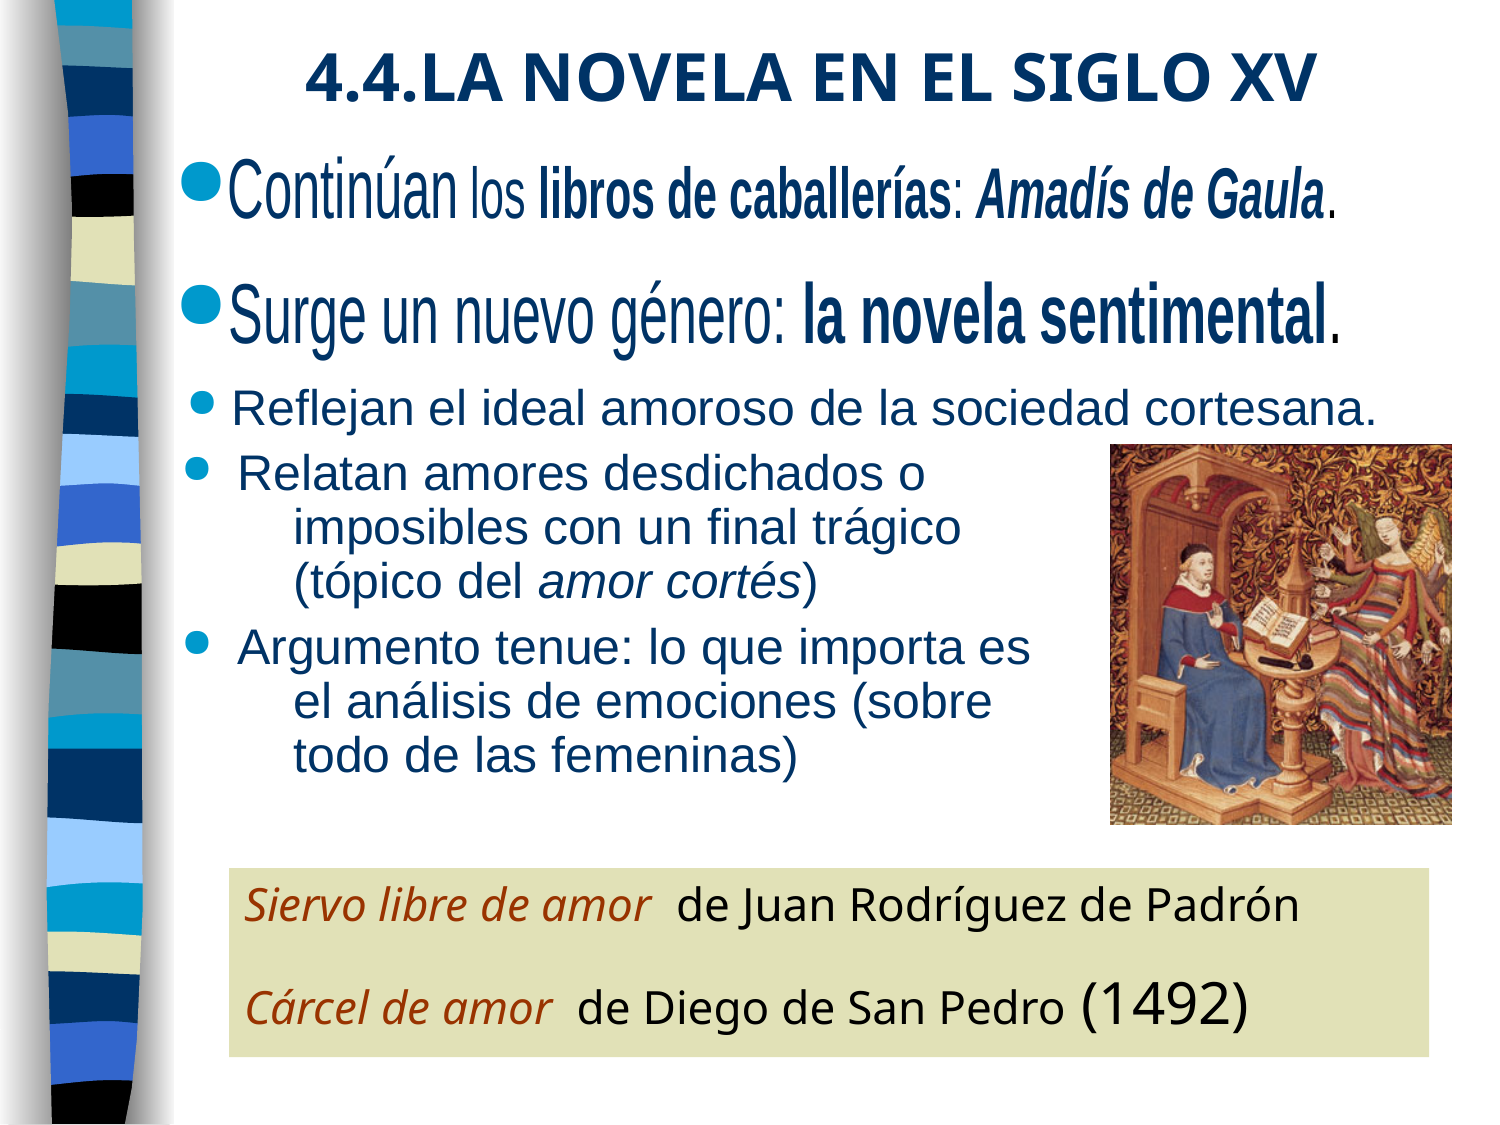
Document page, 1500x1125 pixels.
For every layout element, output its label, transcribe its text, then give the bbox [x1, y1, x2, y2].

list Continúan los libros de caballerías: Amadís de Gaula. [159, 126, 1465, 244]
text_box Reflejan el ideal amoroso de la sociedad cortesana. [171, 367, 1441, 504]
title 4.4.LA NOVELA EN EL SIGLO XV [174, 0, 1450, 126]
picture [1110, 444, 1452, 825]
text_box Relatan amores desdichados o imposibles con un final trágico (tópico del amor cortés) Argumento tenue: lo que importa es el análisis de emociones (sobre todo de las femeninas) [165, 439, 1058, 805]
list Surge un nuevo género: la novela sentimental. [159, 250, 1465, 368]
text_box Siervo libre de amor de Juan Rodríguez de Padrón Cárcel de amor de Diego de San Pedro (1492) [229, 868, 1430, 1058]
